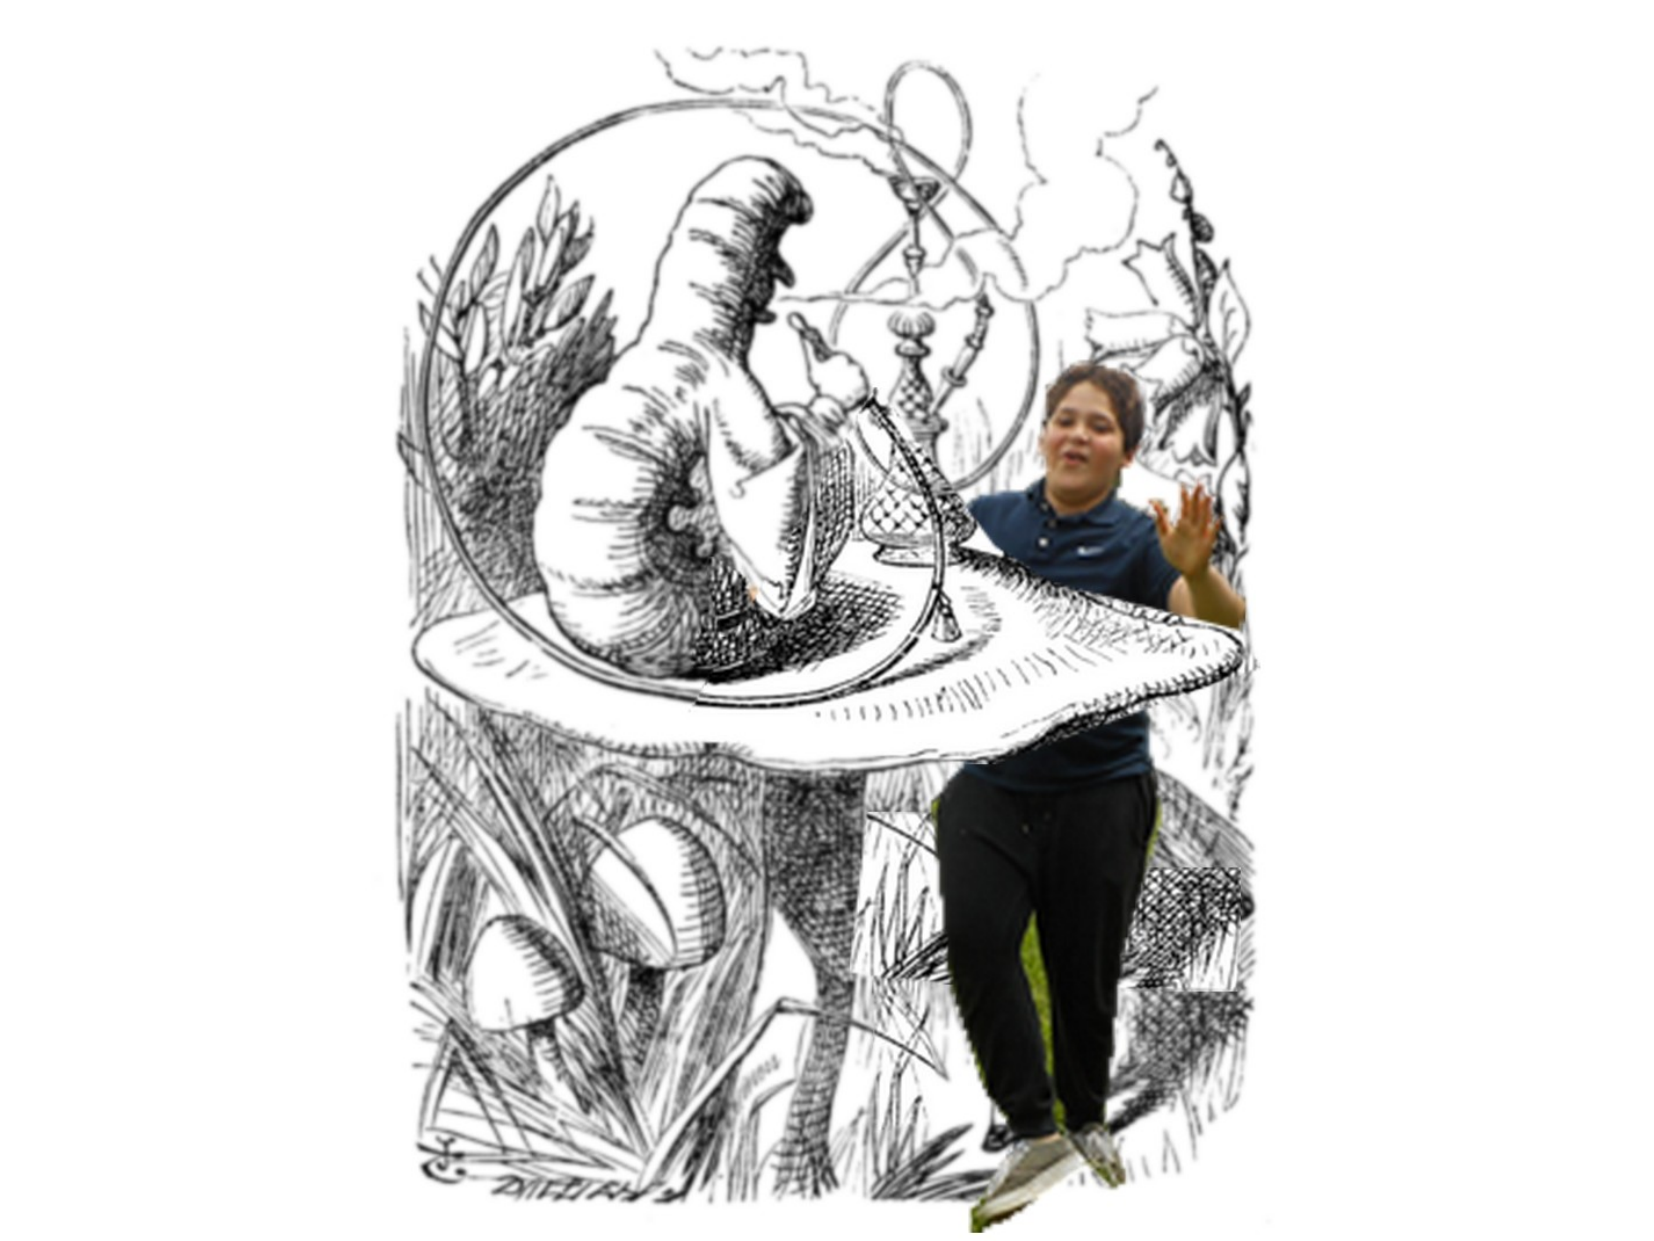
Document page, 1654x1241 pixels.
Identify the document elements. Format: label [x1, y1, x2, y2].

picture [365, 0, 1293, 1241]
